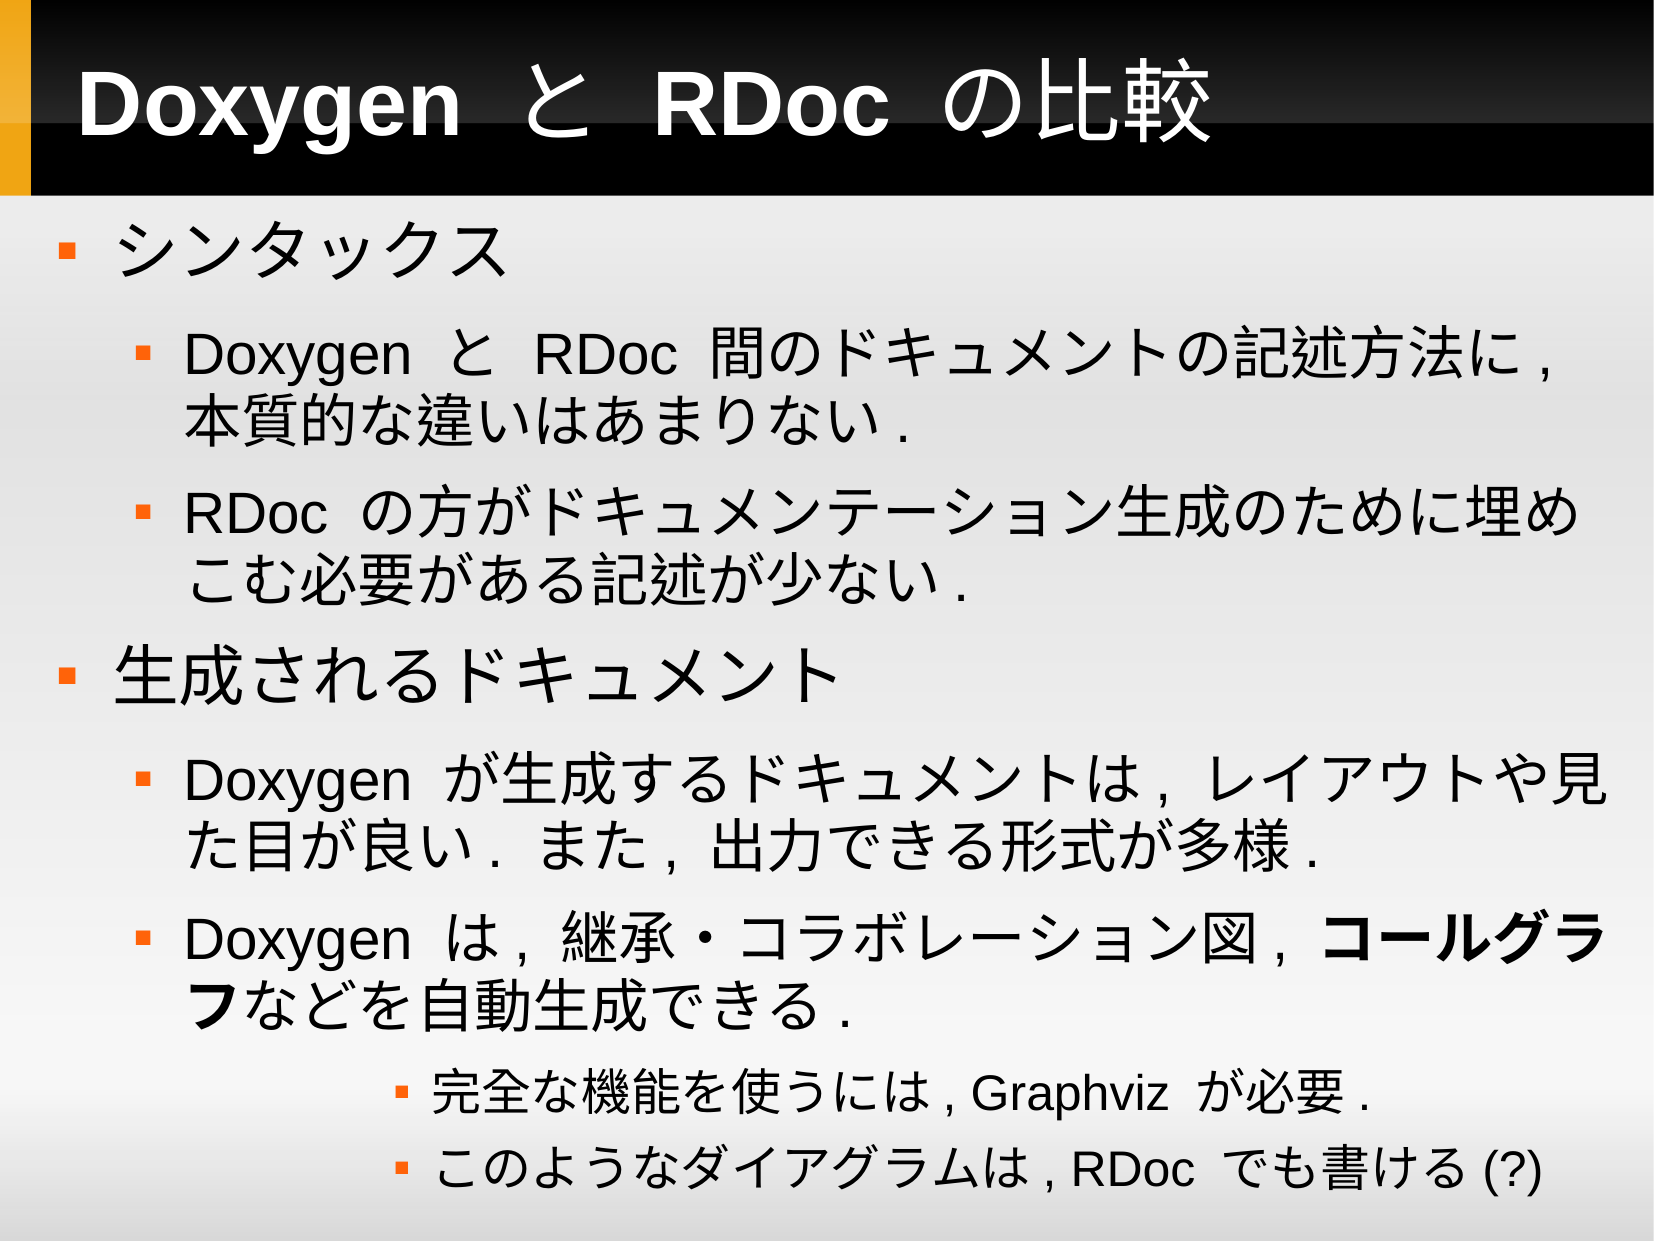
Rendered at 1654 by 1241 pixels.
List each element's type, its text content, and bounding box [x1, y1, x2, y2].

picture [0, 0, 1654, 1241]
title Doxygen と RDoc の比較 [76, 0, 1565, 208]
list シンタックス Doxygen と RDoc 間のドキュメントの記述方法に, 本質的な違いはあまりない. RDoc の方がドキュメンテーション生成のために埋めこむ必要がある記述が少ない. 生成されるドキュメント Doxygen が生成するドキュメントは, レイアウトや見た目が良い. また, 出力できる形式が多様. Doxygen は, 継承・コラボレーション図, コールグラフなどを自動生成できる. 完全な機能を使うには, Graphviz が必要. このようなダイアグラムは, RDoc でも書ける(?) [41, 213, 1613, 1199]
